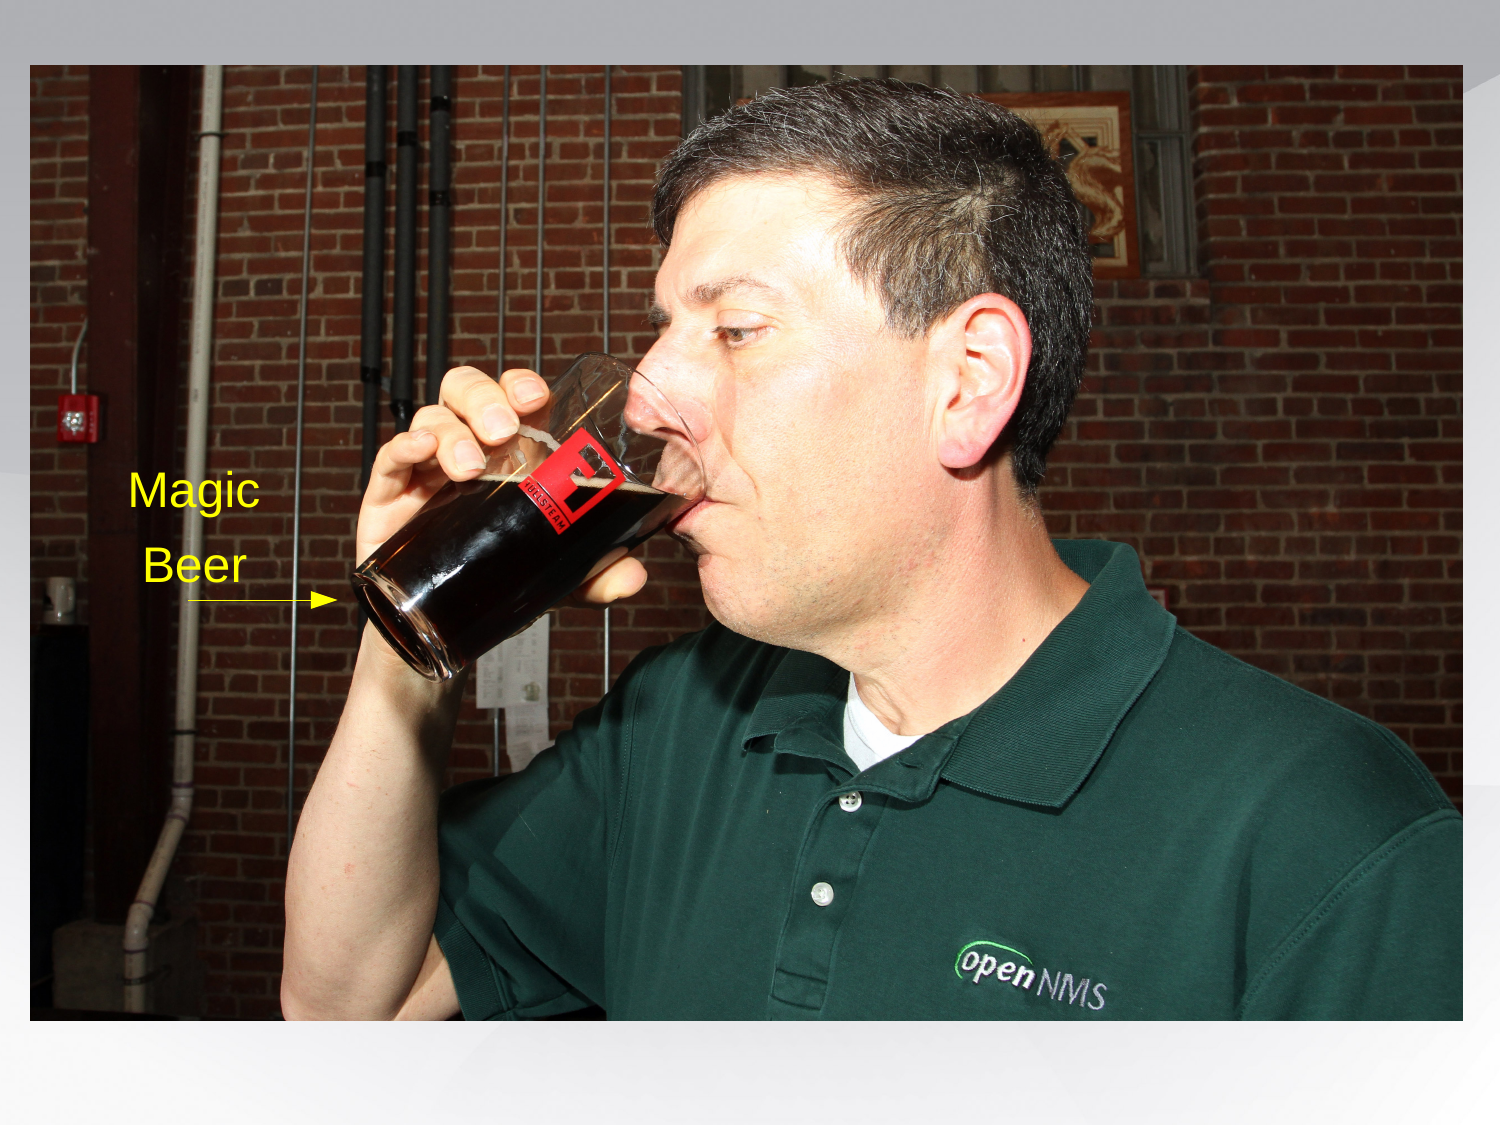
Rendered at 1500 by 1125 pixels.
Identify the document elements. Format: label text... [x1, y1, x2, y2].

text_box Beer [127, 525, 263, 601]
text_box Magic [112, 450, 276, 526]
picture [0, 0, 1500, 1125]
